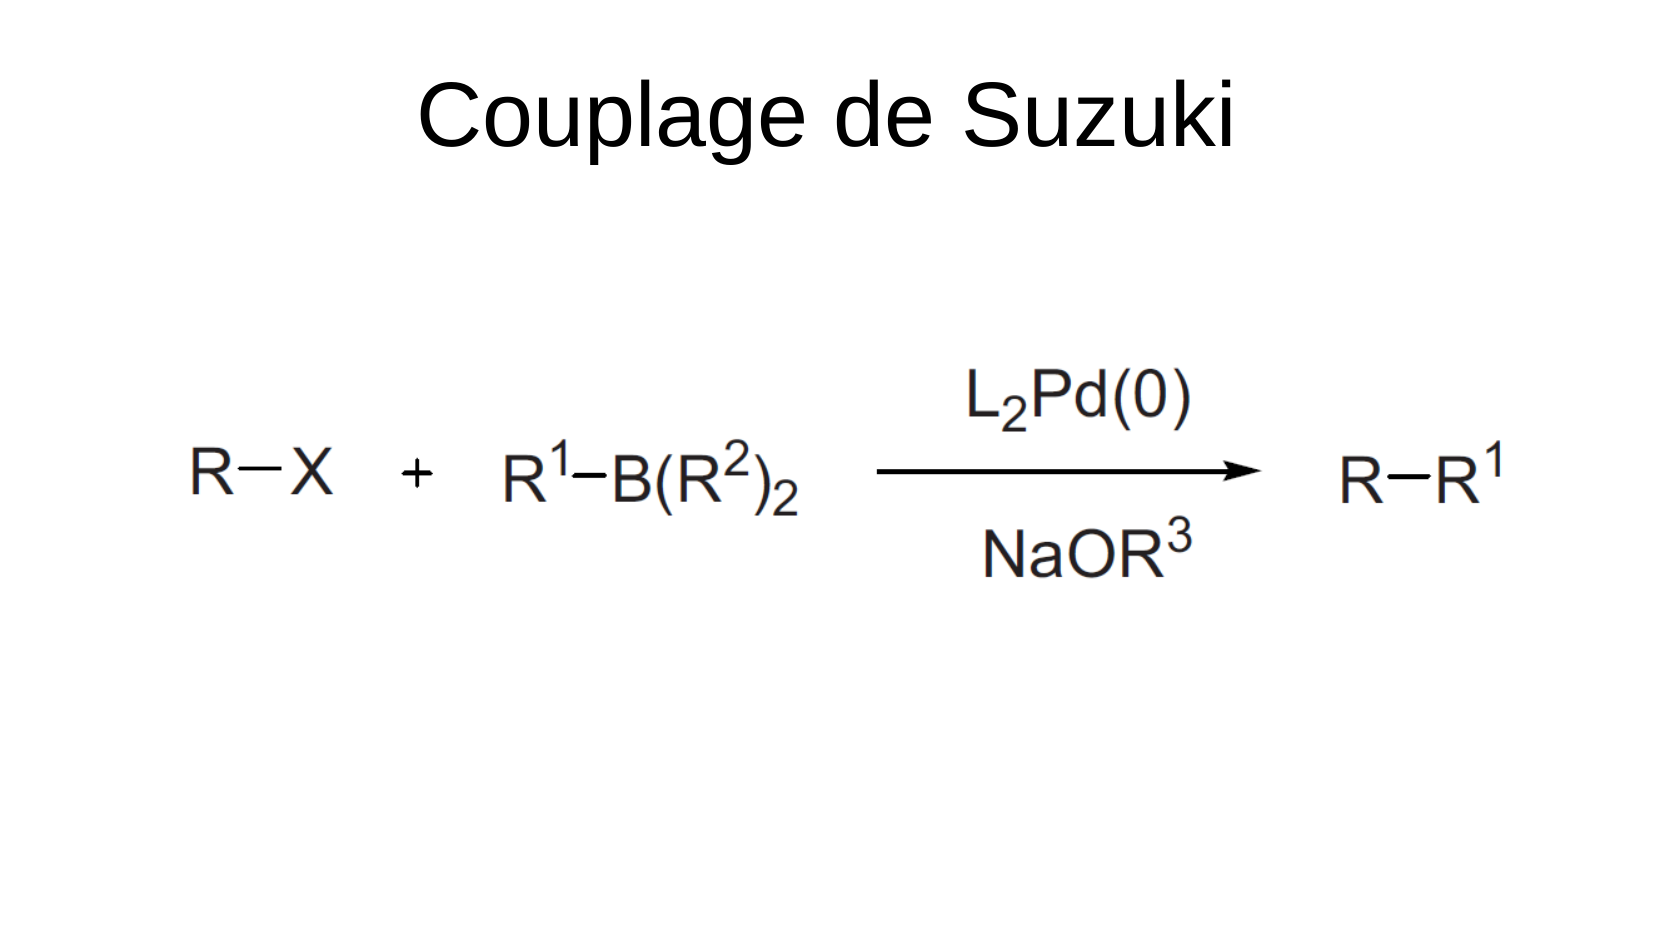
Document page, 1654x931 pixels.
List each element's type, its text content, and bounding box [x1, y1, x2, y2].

title Couplage de Suzuki [82, 37, 1571, 193]
picture [144, 310, 1520, 626]
